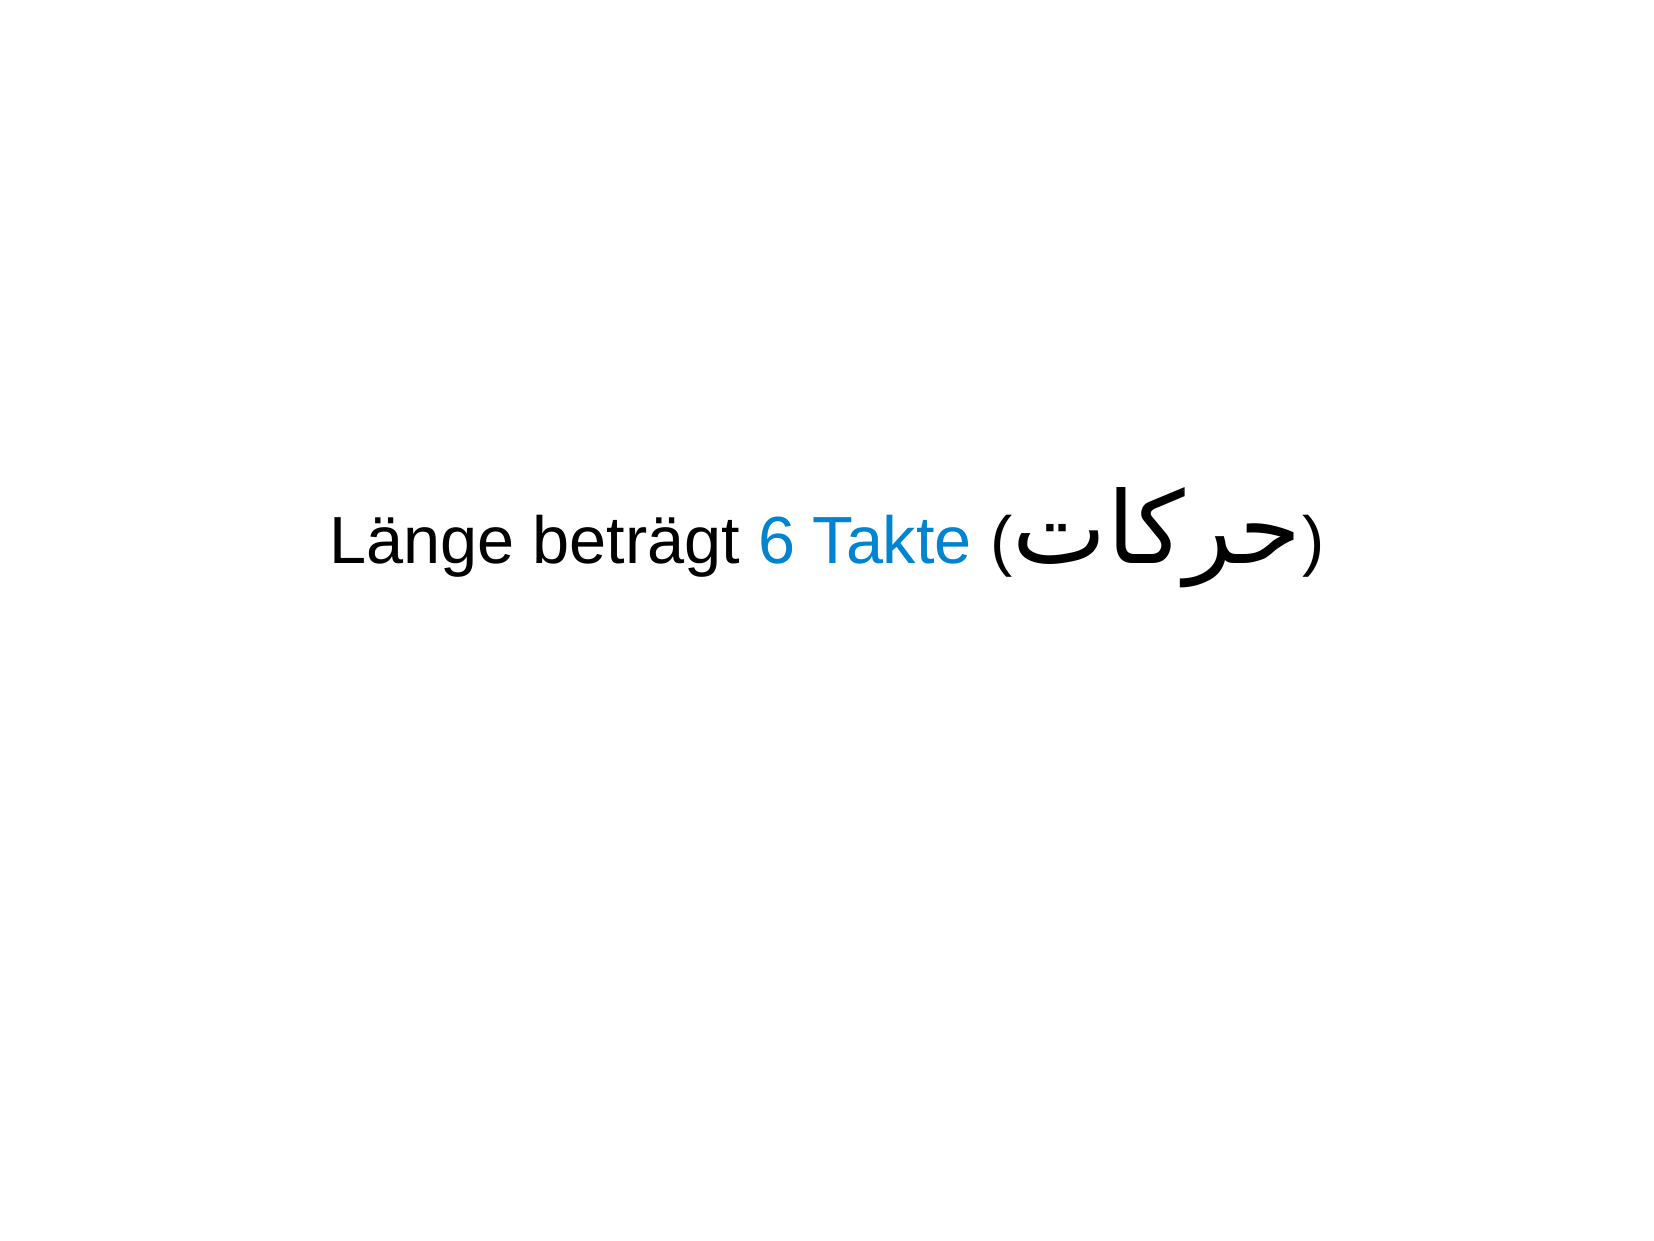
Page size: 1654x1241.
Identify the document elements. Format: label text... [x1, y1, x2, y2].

subtitle Länge beträgt 6 Takte (حركات) [82, 49, 1571, 1010]
